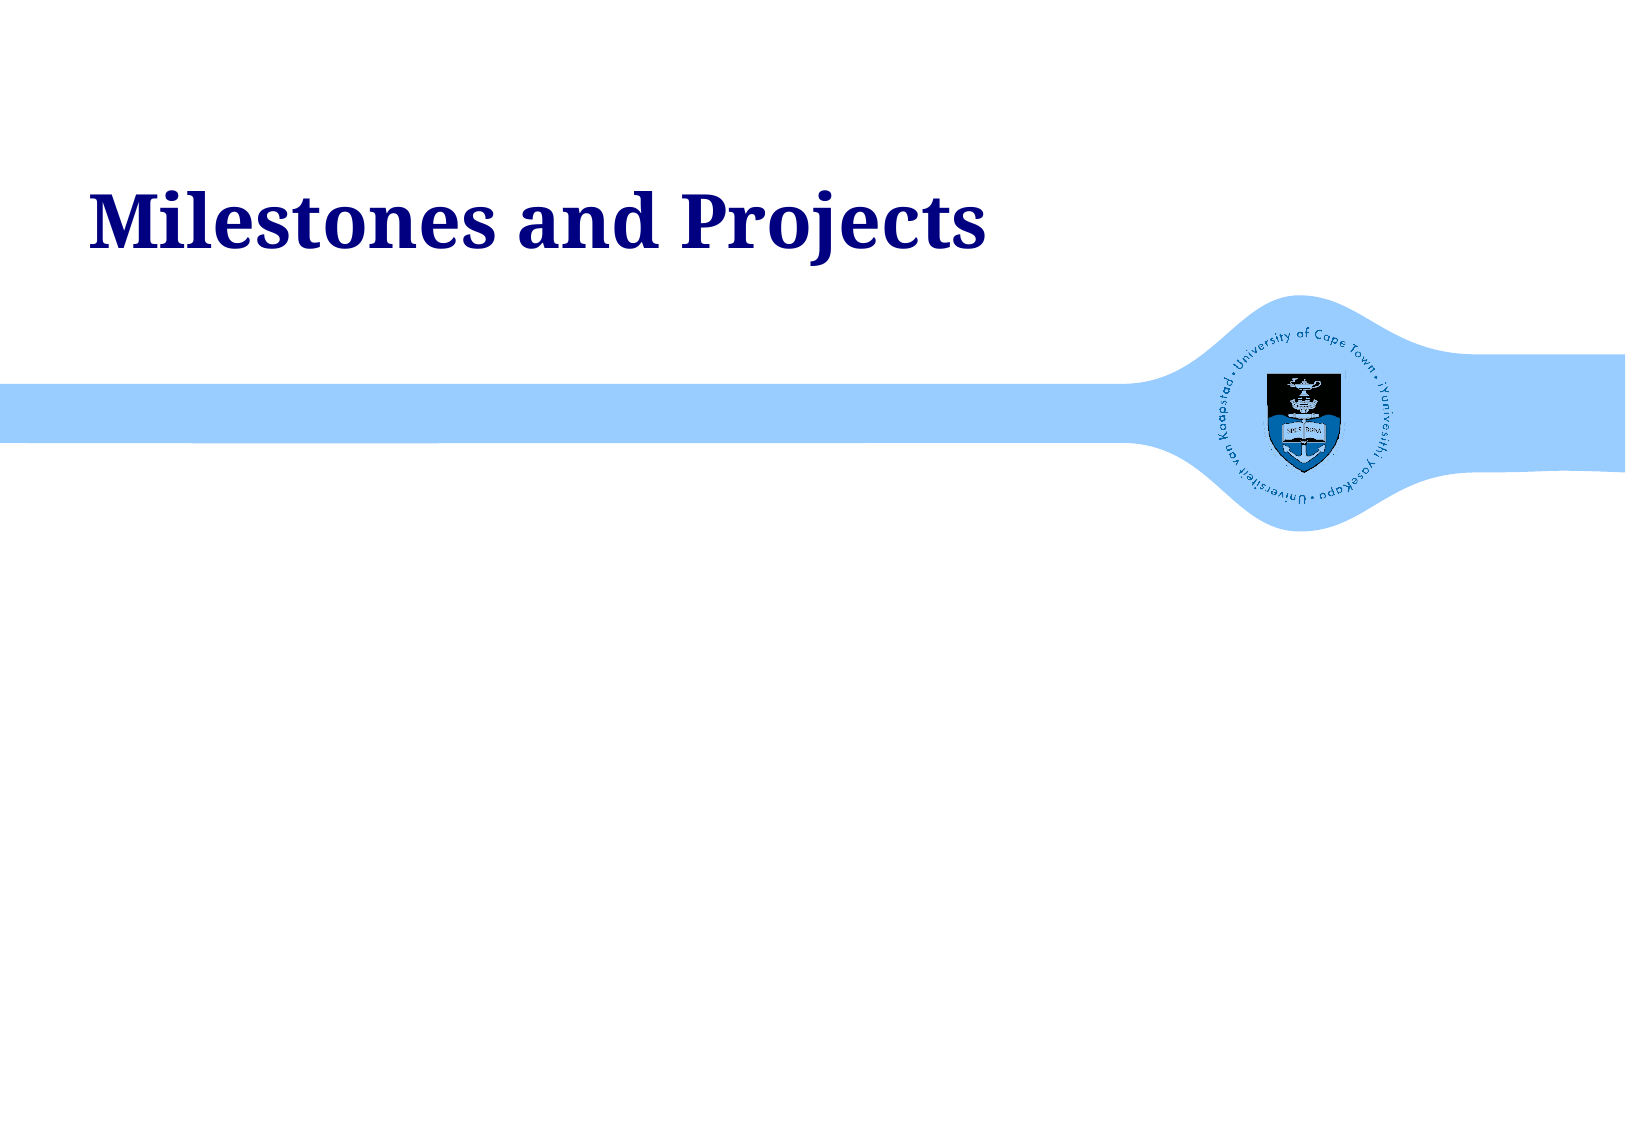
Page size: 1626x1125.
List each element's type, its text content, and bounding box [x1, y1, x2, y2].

picture [1178, 305, 1416, 527]
title Milestones and Projects [88, 88, 1133, 352]
